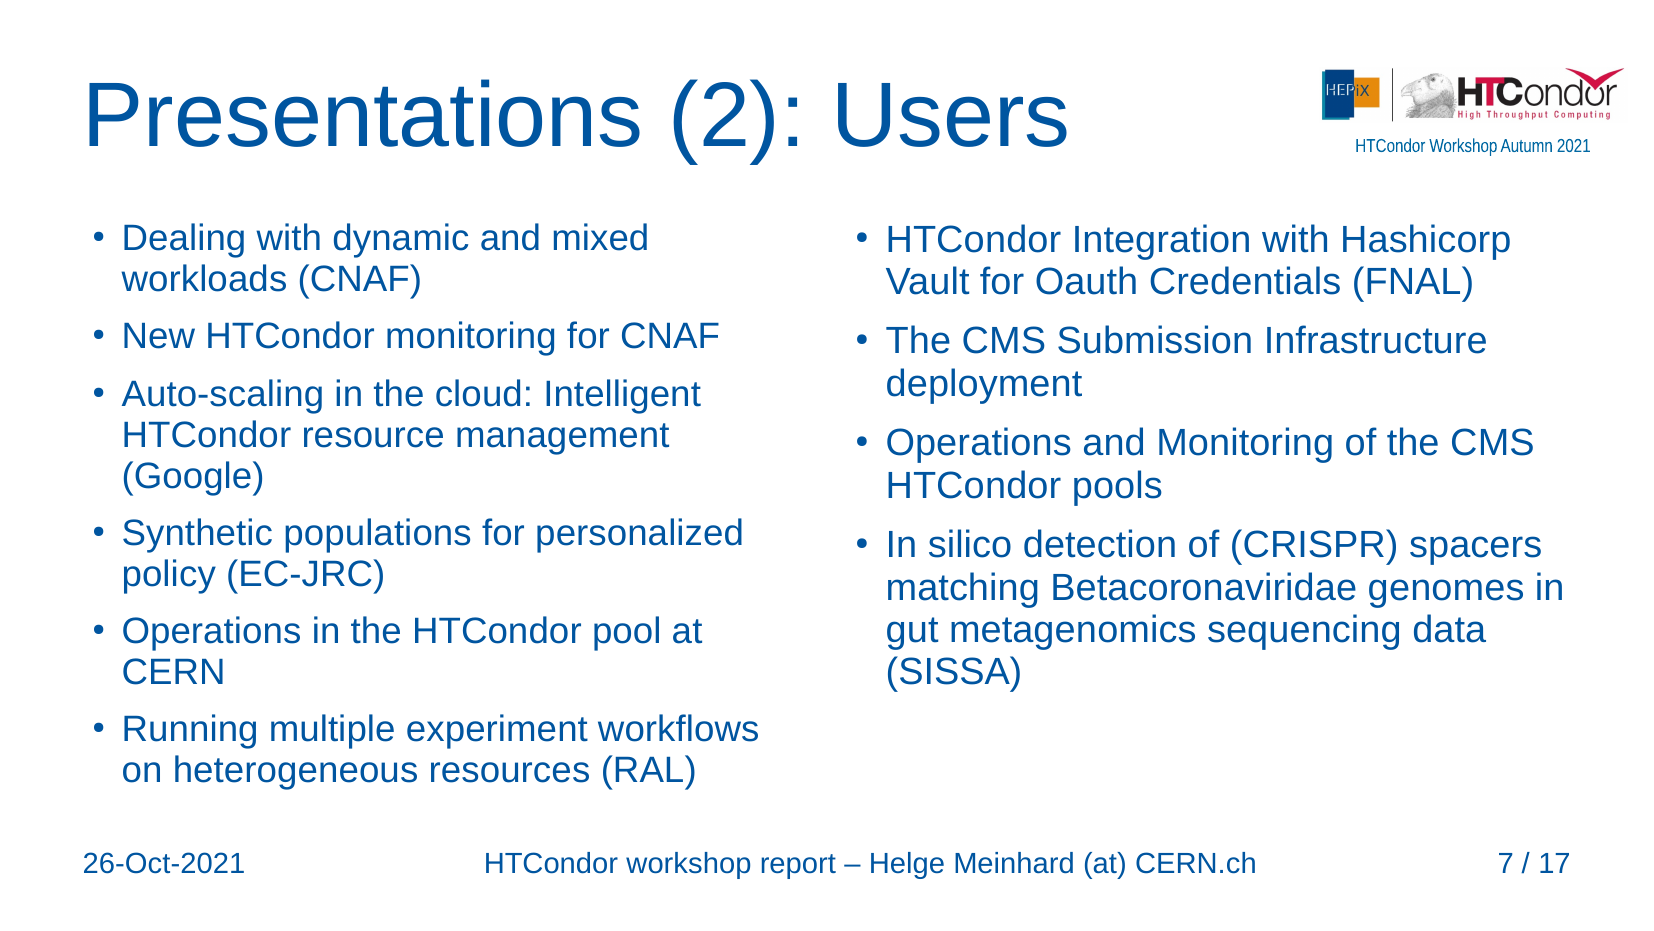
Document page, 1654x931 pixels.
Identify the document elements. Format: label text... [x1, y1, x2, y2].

title Presentations (2): Users [82, 37, 1308, 193]
list HTCondor Integration with Hashicorp Vault for Oauth Credentials (FNAL) The CMS Submission Infrastructure deployment Operations and Monitoring of the CMS HTCondor pools In silico detection of (CRISPR) spacers matching Betacoronaviridae genomes in gut metagenomics sequencing data (SISSA) [845, 217, 1572, 697]
list Dealing with dynamic and mixed workloads (CNAF) New HTCondor monitoring for CNAF Auto-scaling in the cloud: Intelligent HTCondor resource management (Google) Synthetic populations for personalized policy (EC-JRC) Operations in the HTCondor pool at CERN Running multiple experiment workflows on heterogeneous resources (RAL) [82, 217, 809, 792]
